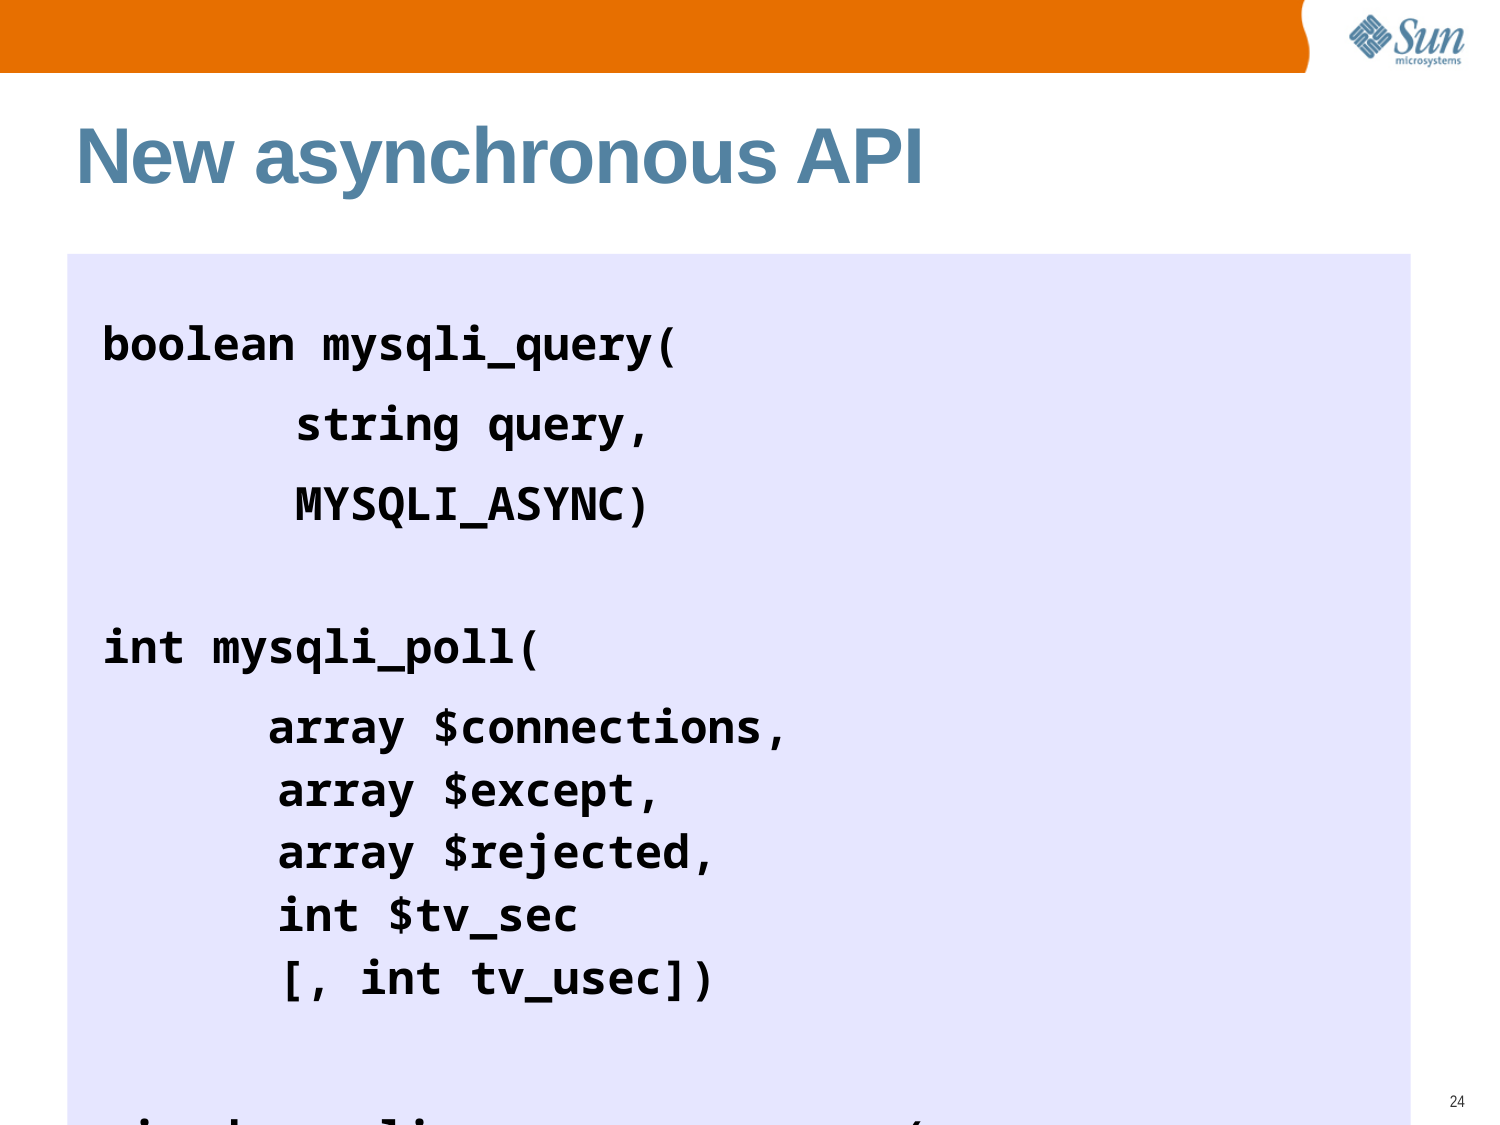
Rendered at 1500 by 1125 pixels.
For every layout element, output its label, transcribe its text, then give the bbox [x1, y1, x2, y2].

title New asynchronous API [75, 119, 1437, 224]
picture [0, 0, 1500, 73]
text_box boolean mysqli_query( string query, MYSQLI_ASYNC) int mysqli_poll( array $connections, array $except, array $rejected, int $tv_sec [, int tv_usec]) mixed mysqli_reap_async_query( mysqli $connection) [67, 253, 1411, 1028]
